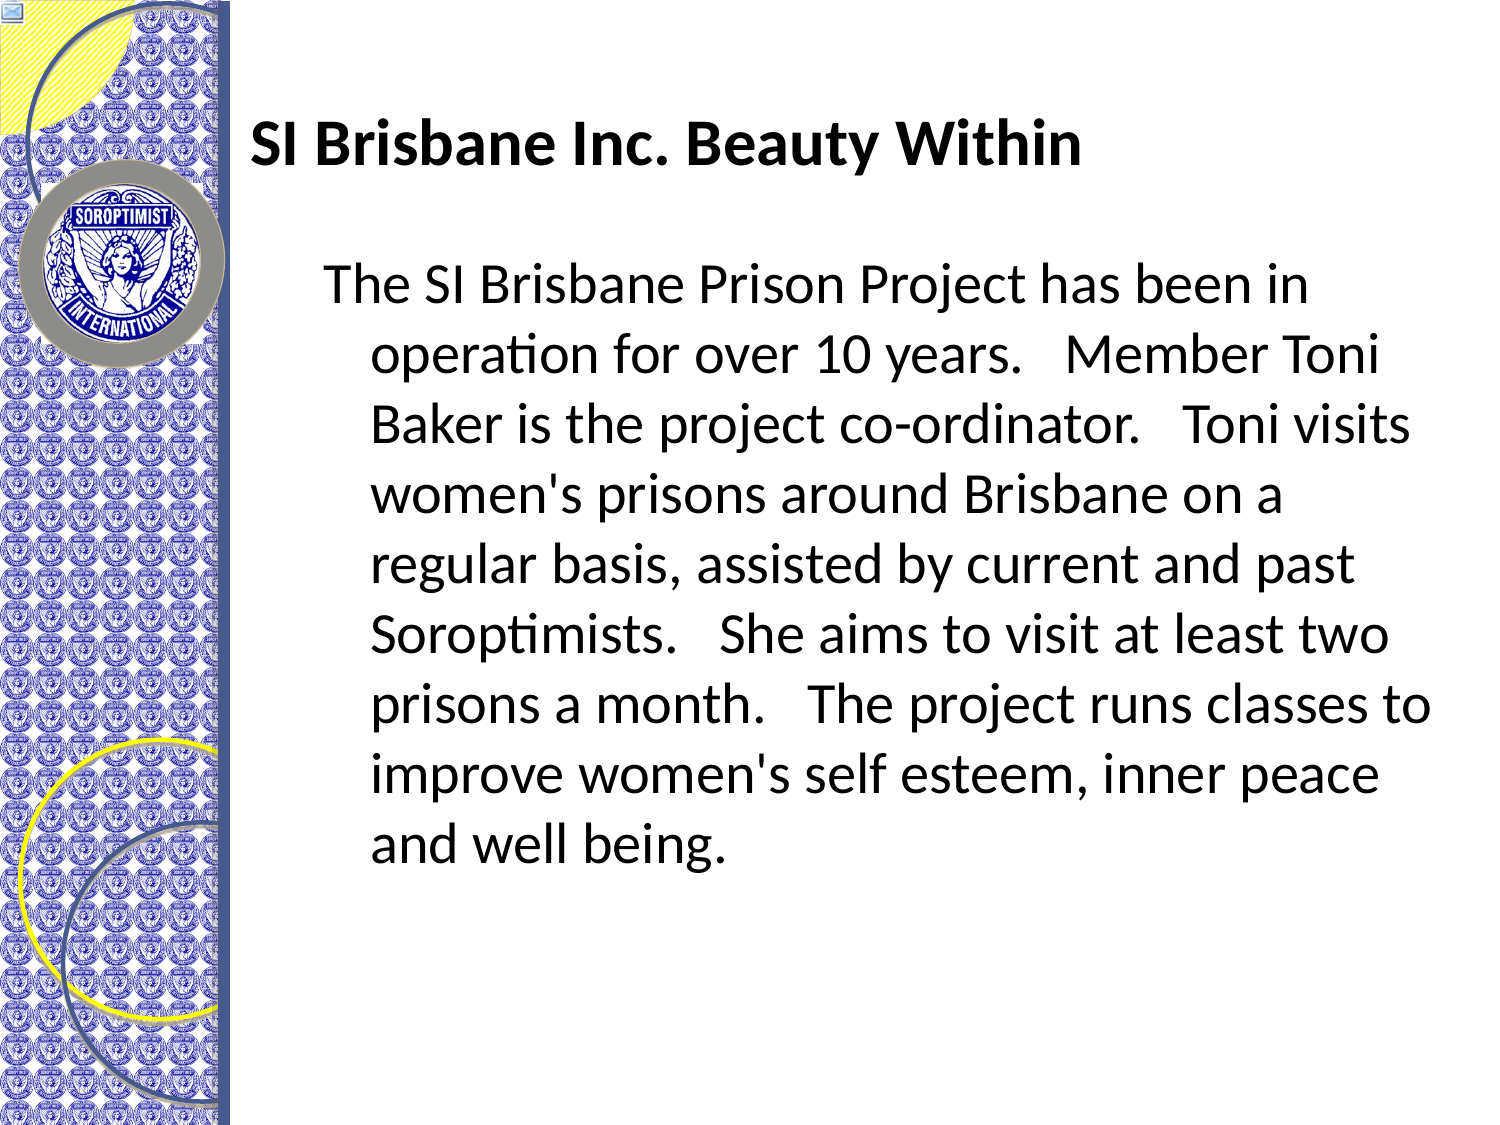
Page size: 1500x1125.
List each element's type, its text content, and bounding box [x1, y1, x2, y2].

picture [70, 996, 212, 1099]
list The SI Brisbane Prison Project has been in operation for over 10 years. Member Toni Baker is the project co-ordinator. Toni visits women's prisons around Brisbane on a regular basis, assisted by current and past Soroptimists. She aims to visit at least two prisons a month. The project runs classes to improve women's self esteem, inner peace and well being. [235, 237, 1466, 1026]
picture [23, 747, 212, 972]
picture [0, 134, 218, 1125]
picture [66, 830, 212, 1016]
picture [0, 0, 134, 134]
picture [32, 16, 133, 130]
picture [31, 11, 212, 207]
picture [136, 0, 212, 8]
picture [44, 187, 198, 342]
title SI Brisbane Inc. Beauty Within [235, 45, 1466, 233]
